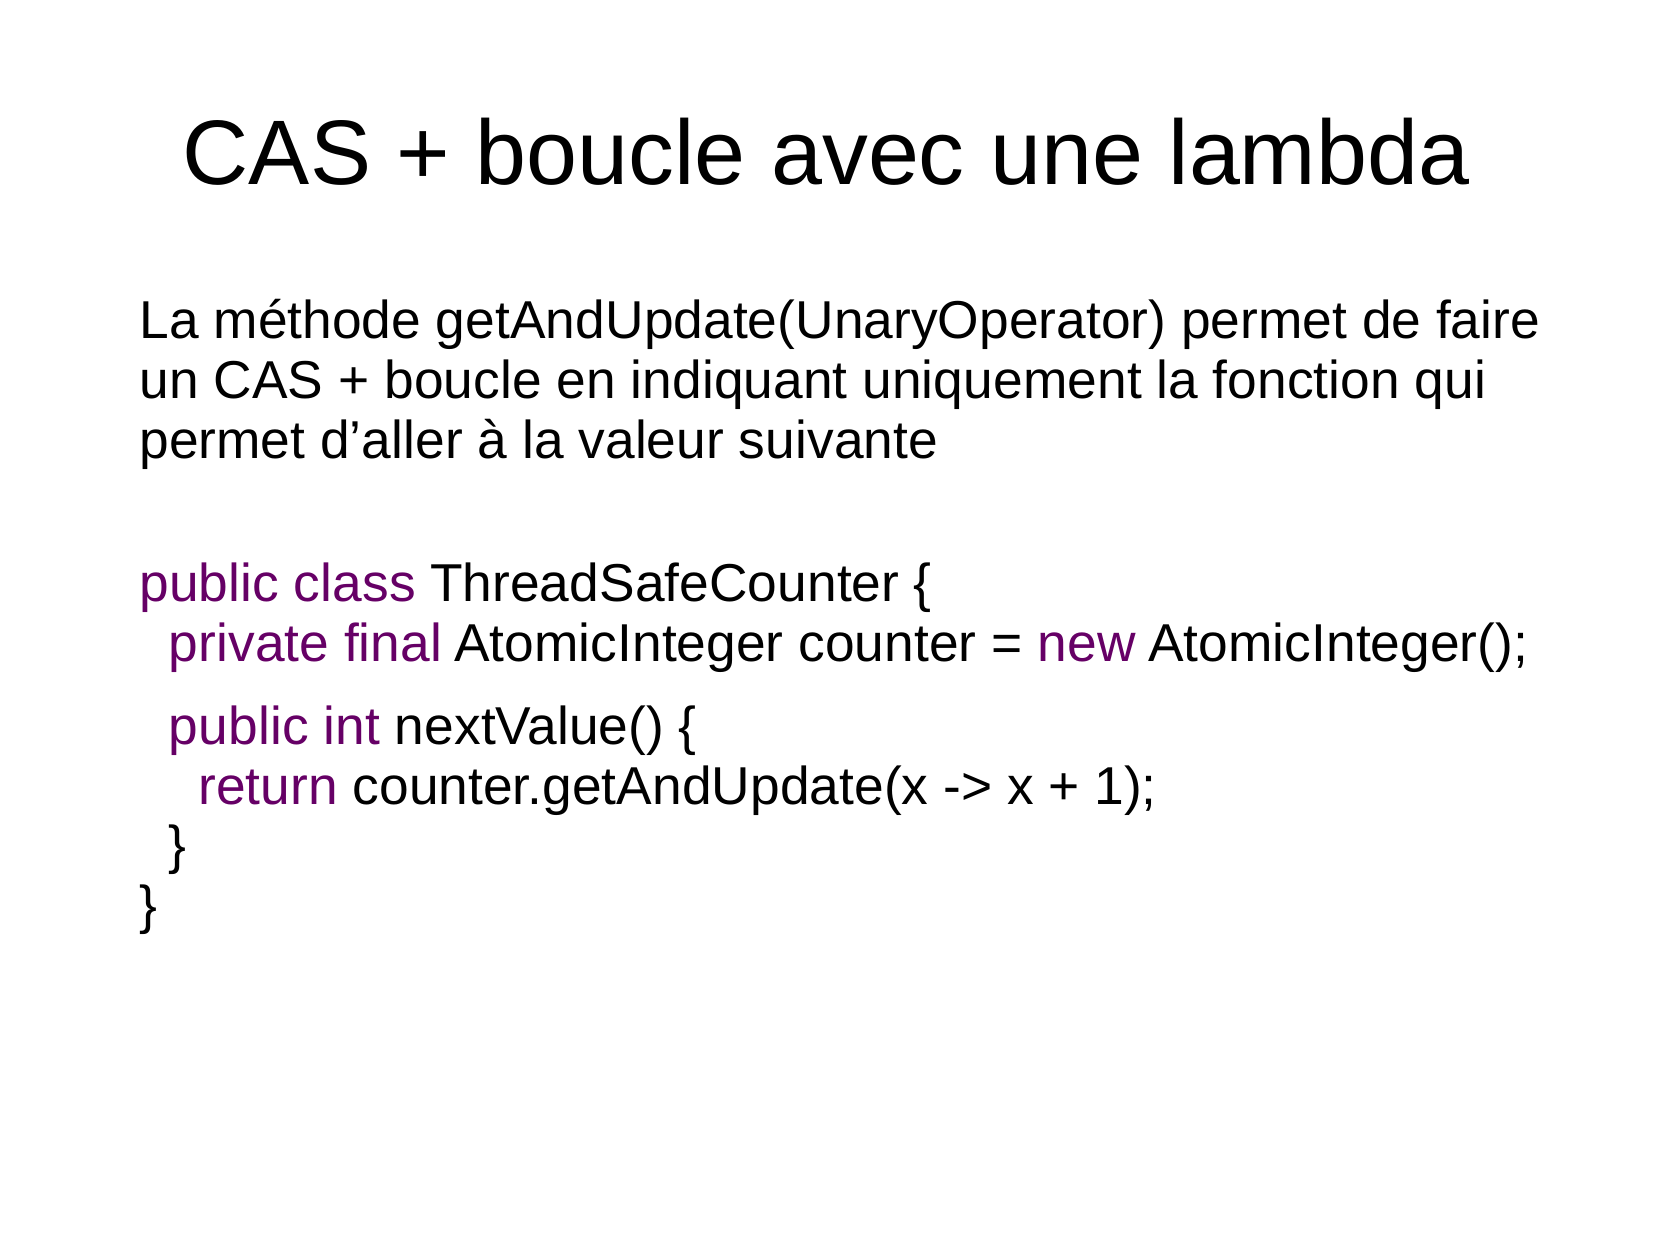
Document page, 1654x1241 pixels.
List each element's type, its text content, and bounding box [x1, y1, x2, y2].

title CAS + boucle avec une lambda [82, 49, 1571, 257]
list La méthode getAndUpdate(UnaryOperator) permet de faire un CAS + boucle en indiquant uniquement la fonction qui permet d’aller à la valeur suivante public class ThreadSafeCounter { private final AtomicInteger counter = new AtomicInteger(); public int nextValue() { return counter.getAndUpdate(x -> x + 1); } } [82, 290, 1571, 1010]
